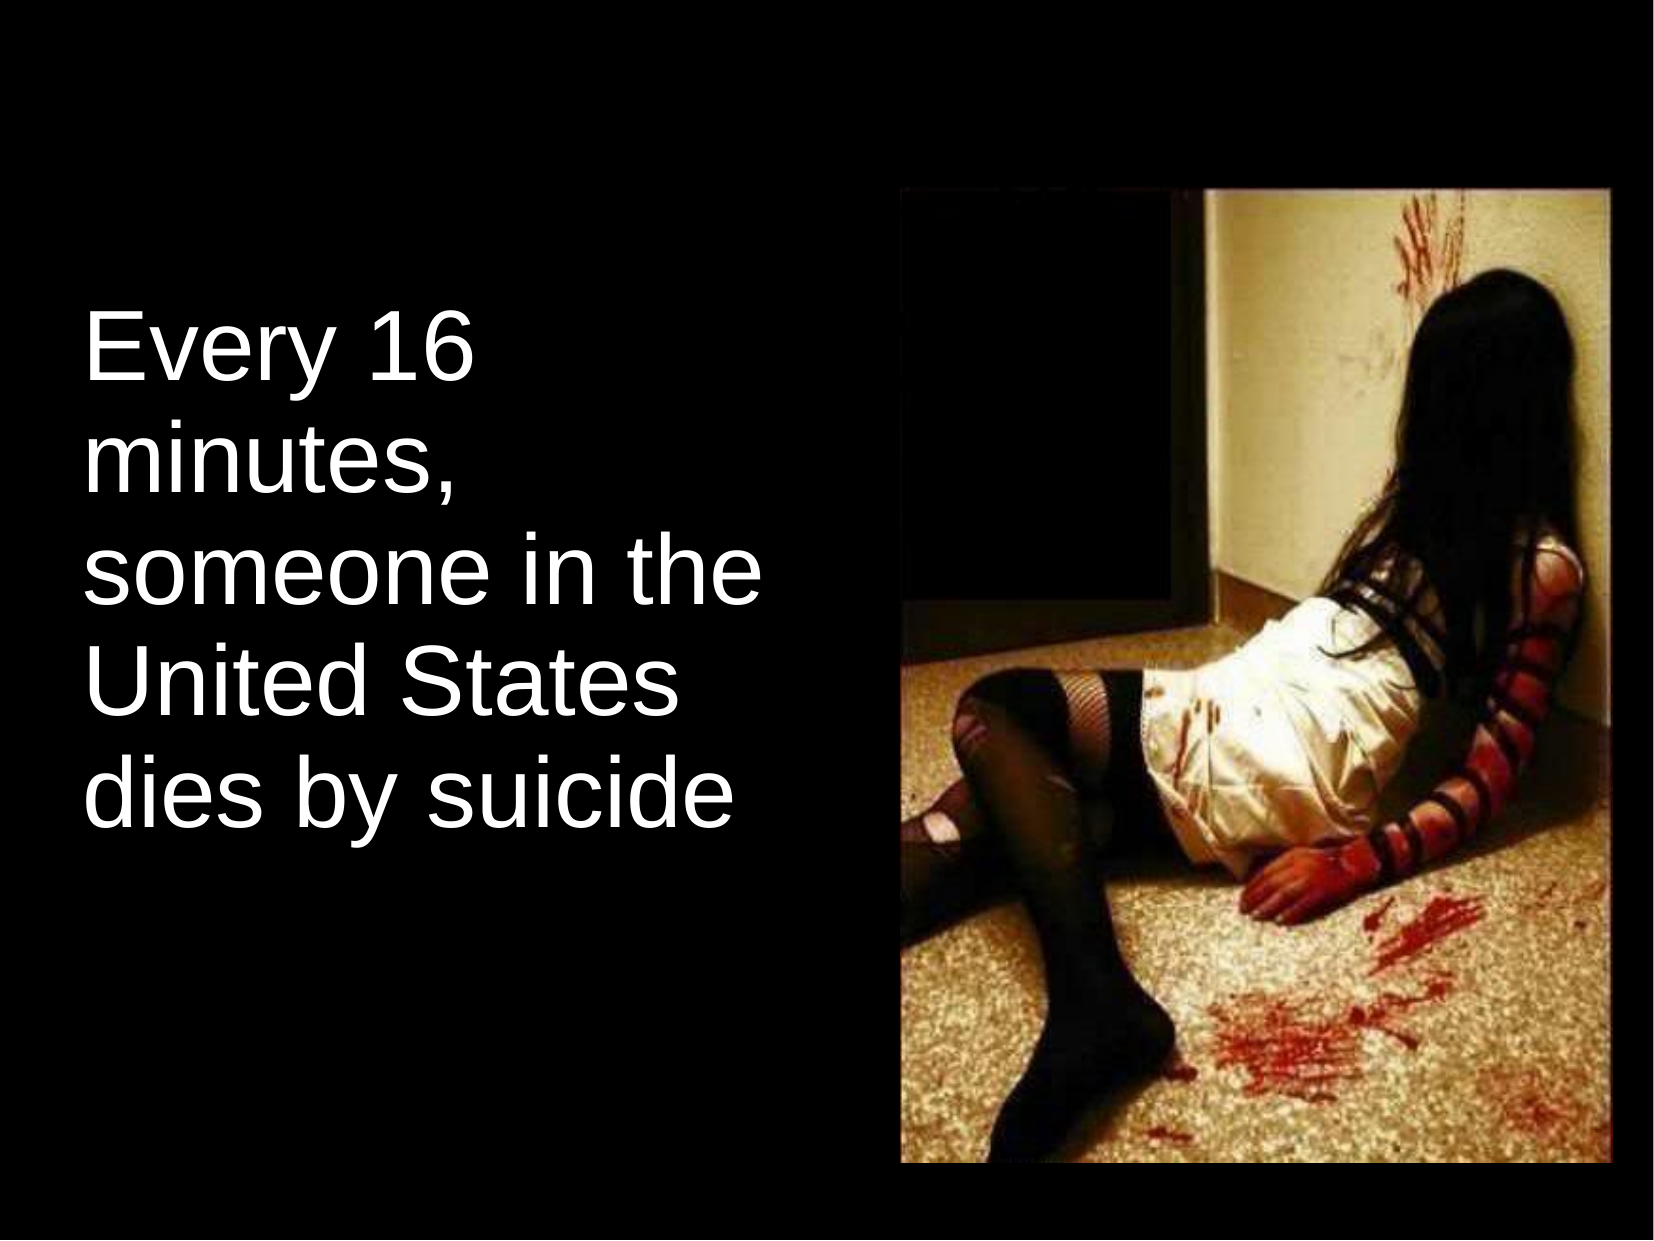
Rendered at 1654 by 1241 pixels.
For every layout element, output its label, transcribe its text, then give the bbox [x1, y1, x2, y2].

list Every 16 minutes, someone in the United States dies by suicide [82, 290, 809, 1132]
picture [900, 187, 1613, 1163]
